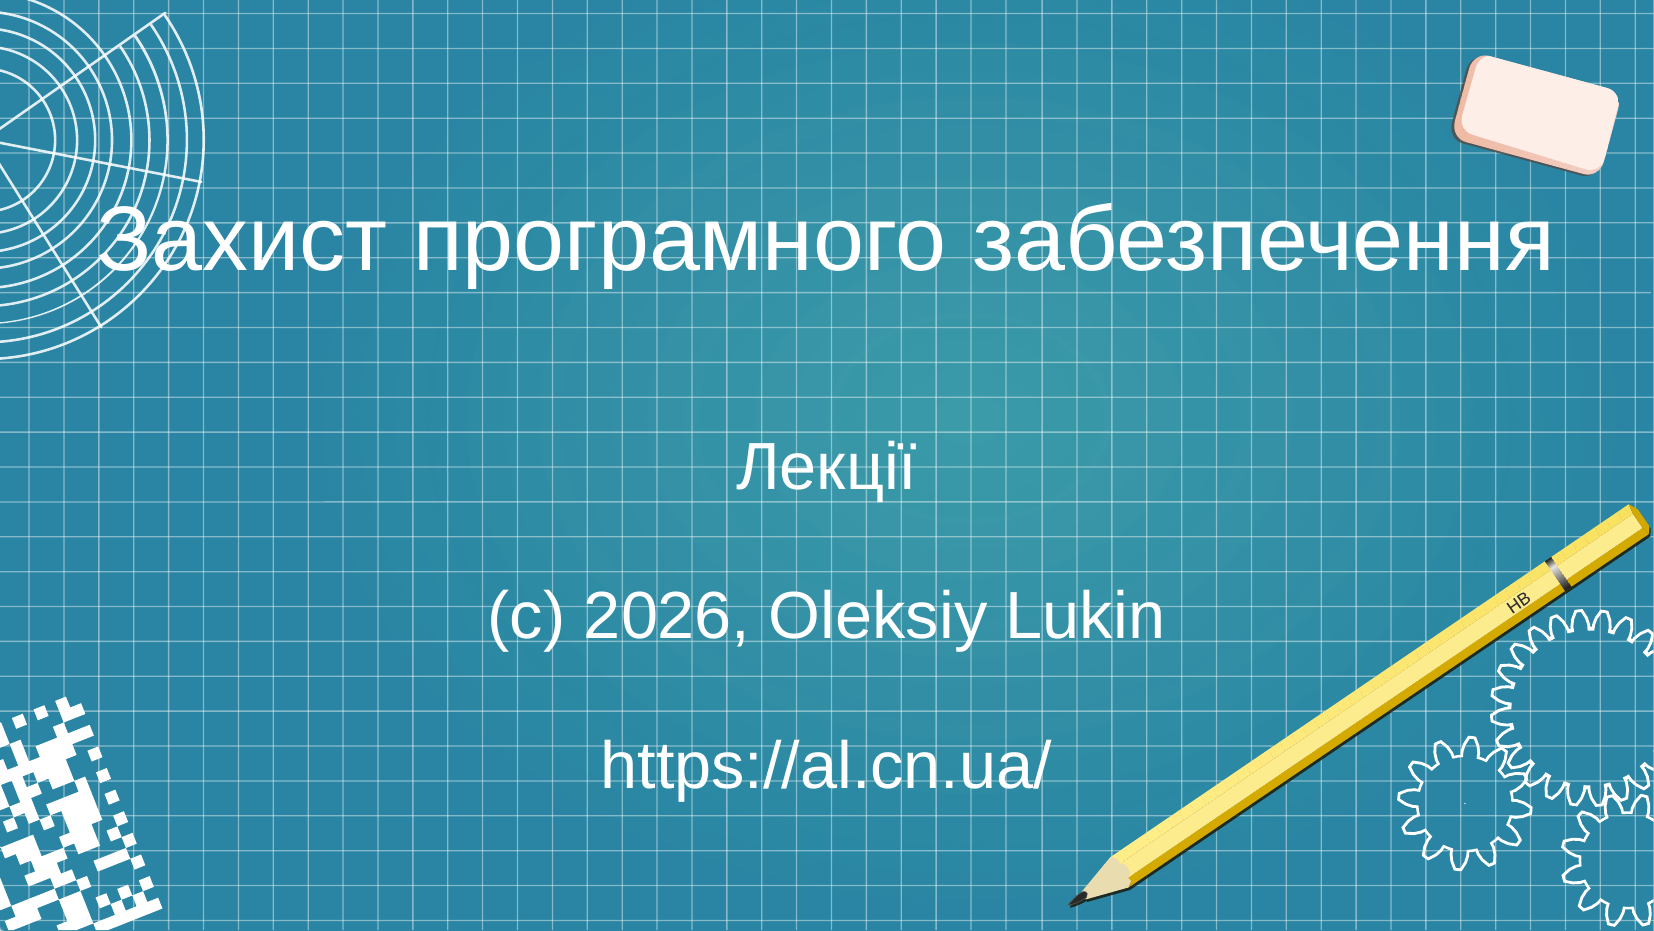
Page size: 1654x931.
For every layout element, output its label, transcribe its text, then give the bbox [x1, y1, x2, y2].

subtitle Лекції (c) 2026, Oleksiy Lukin https://al.cn.ua/ [82, 389, 1571, 842]
title Захист програмного забезпечення [82, 132, 1571, 346]
